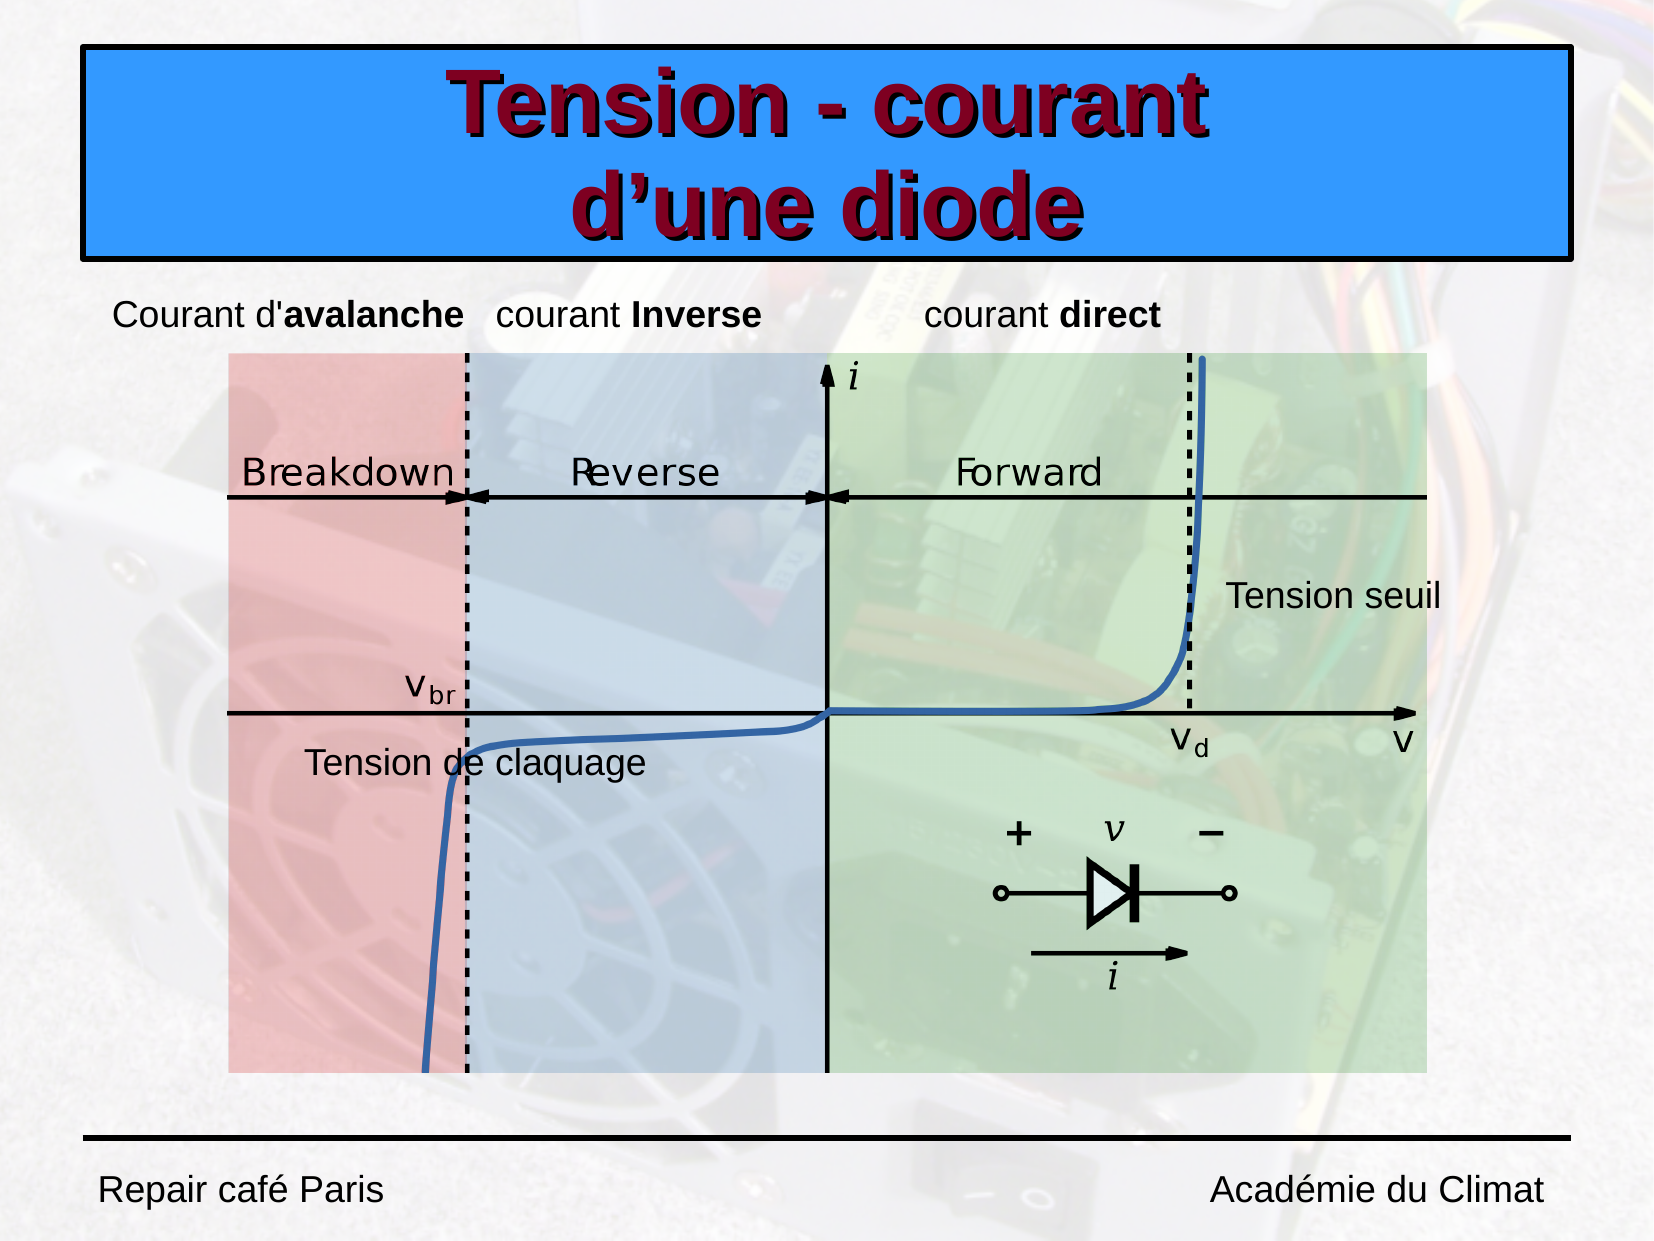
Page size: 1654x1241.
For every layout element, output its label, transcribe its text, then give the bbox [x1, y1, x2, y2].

text_box Courant d'avalanche courant Inverse courant direct [97, 285, 1524, 385]
text_box Repair café Paris Académie du Climat [82, 1161, 1571, 1219]
text_box Tension de claquage [289, 734, 662, 834]
picture [0, 0, 1654, 1241]
title Tension - courant d’une diode [82, 47, 1571, 259]
text_box Tension seuil [1210, 566, 1462, 624]
